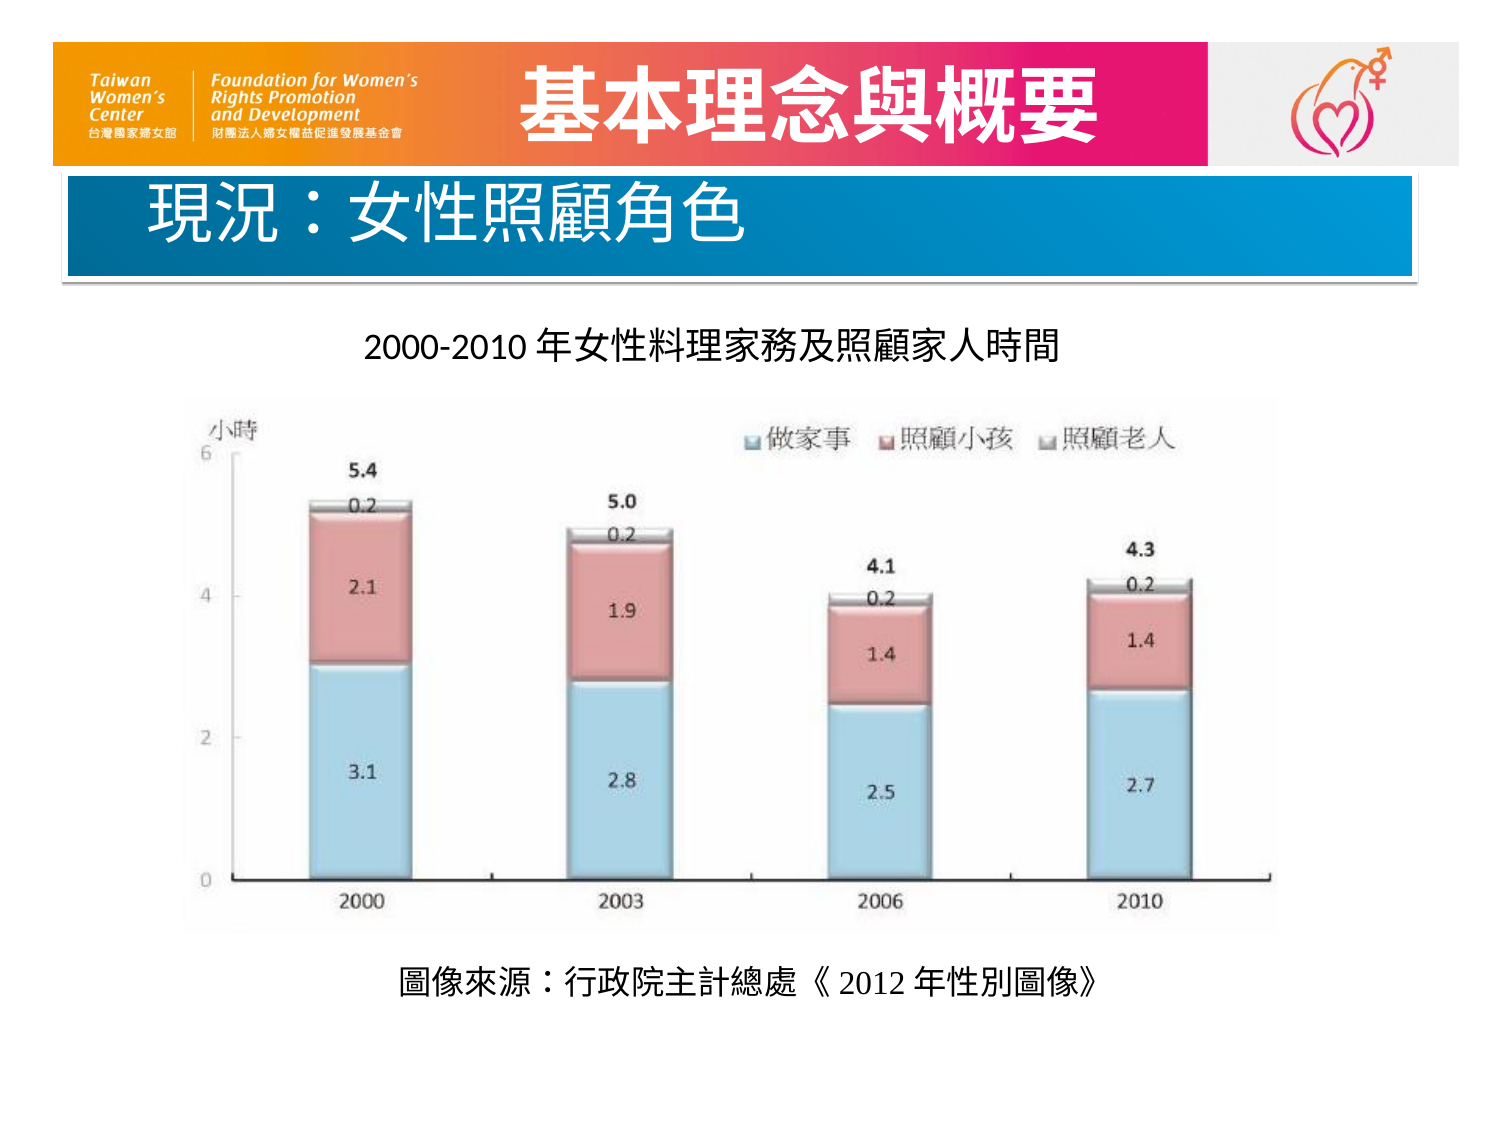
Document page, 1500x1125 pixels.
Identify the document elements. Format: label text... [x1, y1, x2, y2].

text_box 圖像來源：行政院主計總處《2012年性別圖像》 [266, 952, 1246, 1009]
title 基本理念與概要 [194, 45, 1426, 161]
text_box 現況：女性照顧角色 [64, 172, 1415, 279]
text_box 2000-2010年女性料理家務及照顧家人時間 [348, 314, 1081, 376]
picture [183, 397, 1278, 934]
